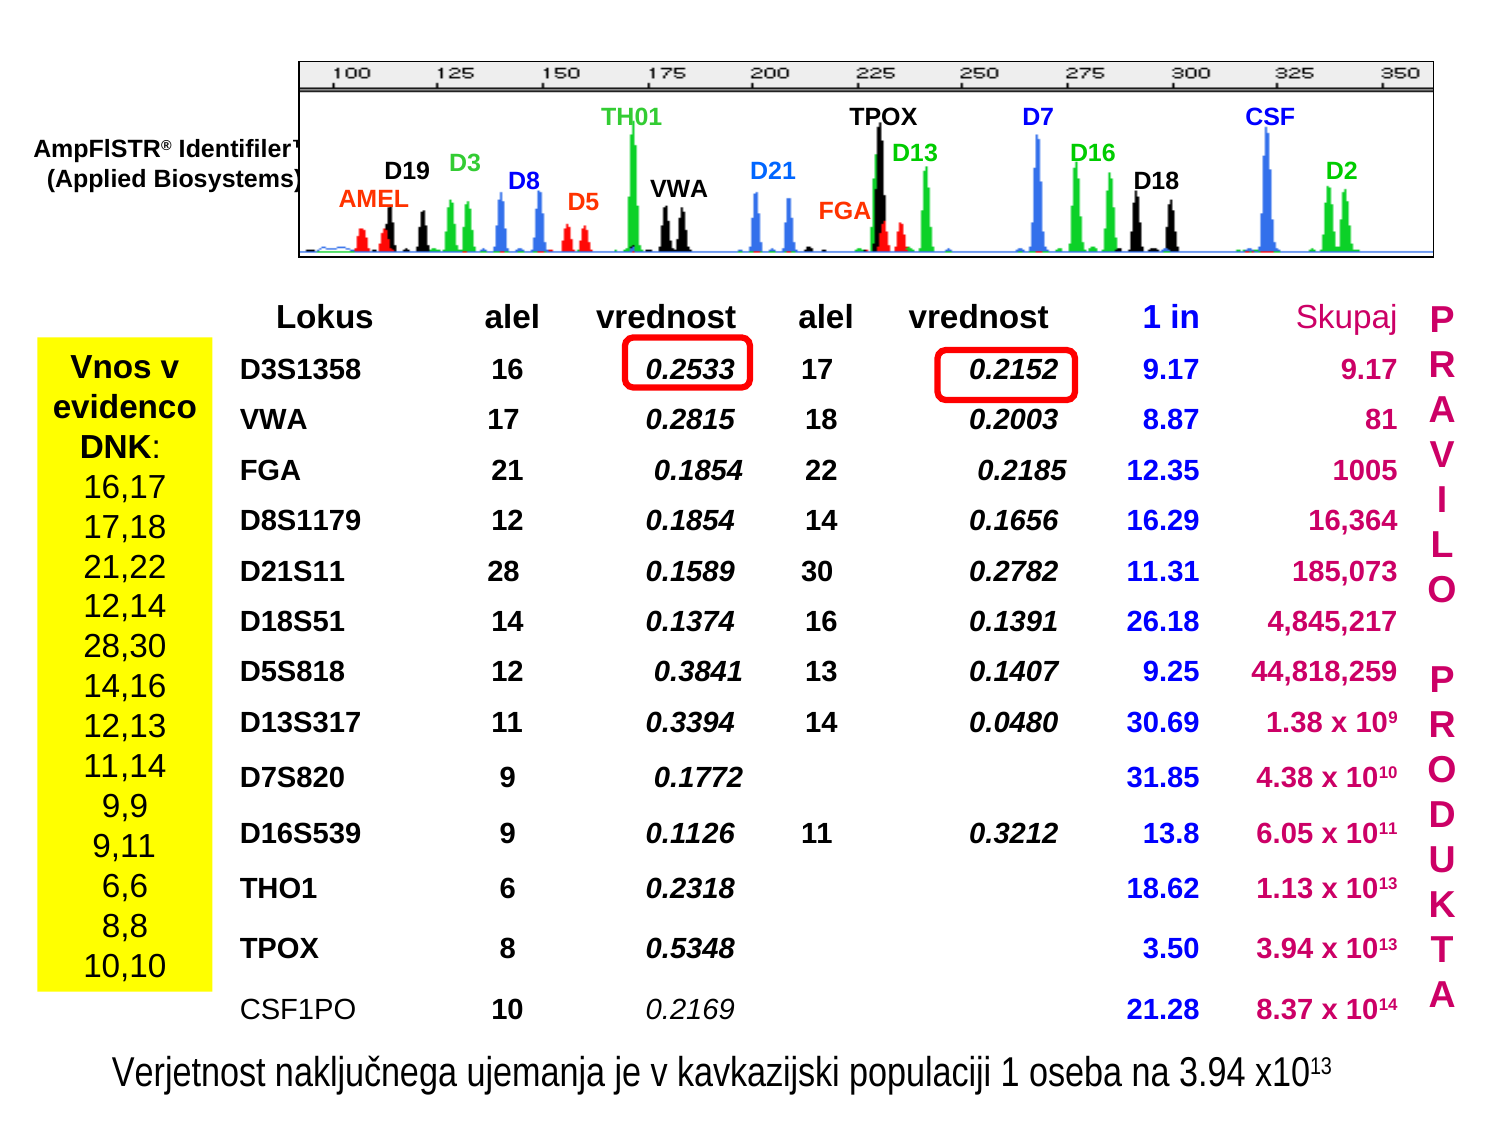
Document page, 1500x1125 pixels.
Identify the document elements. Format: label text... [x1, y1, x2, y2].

table_cell 1.13 x 1013 [1215, 857, 1412, 917]
table_cell 3.94 x 1013 [1215, 917, 1412, 977]
table_cell 14 [758, 695, 885, 746]
table_cell 12 [434, 645, 581, 695]
text_box Verjetnost naključnega ujemanja je v kavkazijski populaciji 1 oseba na 3.94 x1013 [37, 1037, 1412, 1103]
table_cell 0.1772 [581, 746, 758, 806]
table_cell 18.62 [1082, 857, 1215, 917]
table_cell [885, 857, 1082, 917]
table_cell D13S317 [225, 695, 434, 746]
table_cell 10 [434, 977, 581, 1037]
table_cell 16 [758, 595, 885, 645]
table_cell 0.1391 [885, 595, 1082, 645]
table_header Skupaj [1215, 287, 1412, 343]
table_cell 11 [758, 806, 885, 857]
table_cell 0.2169 [581, 977, 758, 1037]
table_cell CSF1PO [225, 977, 434, 1037]
table_header alel [434, 287, 581, 343]
table_cell 3.50 [1082, 917, 1215, 977]
table_cell 21 [434, 444, 581, 494]
table_cell 0.3394 [581, 695, 758, 746]
table_cell FGA [225, 444, 434, 494]
table_cell 185,073 [1215, 544, 1412, 595]
table_cell 1005 [1215, 444, 1412, 494]
table_cell 1.38 x 109 [1215, 695, 1412, 746]
table_cell 0.2185 [885, 444, 1082, 494]
table_cell 16,364 [1215, 494, 1412, 544]
table_cell 0.3841 [581, 645, 758, 695]
table_cell 4,845,217 [1215, 595, 1412, 645]
text_box D21 [722, 146, 825, 193]
text_box AmpFlSTR® Identifiler™ (Applied Biosystems) [12, 124, 298, 201]
table_cell 11 [434, 695, 581, 746]
text_box AMEL [310, 174, 438, 220]
table_cell 0.2815 [581, 393, 758, 444]
table_cell 0.2152 [941, 354, 1071, 393]
table_cell 13 [758, 645, 885, 695]
text_box TPOX [819, 92, 948, 139]
text_box FGA [781, 187, 909, 233]
table_cell 0.1589 [581, 544, 758, 595]
table_cell 28 [434, 544, 581, 595]
table_cell 16 [434, 343, 581, 393]
table_cell 30 [758, 544, 885, 595]
table_cell 0.1656 [885, 494, 1082, 544]
table_cell 9 [434, 746, 581, 806]
text_box D5 [572, 196, 580, 207]
table_cell 0.0480 [885, 695, 1082, 746]
text_box D18 [1138, 175, 1146, 186]
text_box TH01 [567, 92, 696, 139]
table_cell 0.2152 [885, 343, 1082, 393]
table_cell 17 [434, 393, 581, 444]
table_cell 12 [434, 494, 581, 544]
table_cell 9 [434, 806, 581, 857]
text_box D8 [473, 156, 576, 202]
table_cell [758, 977, 885, 1037]
table_cell [758, 746, 885, 806]
text_box Vnos v evidenco DNK: 16,17 17,18 21,22 12,14 28,30 14,16 12,13 11,14 9,9 9,11 6,6 8,8 10,10 [37, 337, 213, 992]
table_cell D7S820 [225, 746, 434, 806]
table_header vrednost [885, 287, 1082, 343]
text_box D5 [532, 178, 635, 224]
table_cell [885, 977, 1082, 1037]
table_cell 17 [758, 343, 885, 393]
table_cell D3S1358 [225, 343, 434, 393]
table_cell 22 [758, 444, 885, 494]
table_cell 30.69 [1082, 695, 1215, 746]
table_header alel [758, 287, 885, 343]
table_cell 0.1407 [885, 645, 1082, 695]
table_cell D8S1179 [225, 494, 434, 544]
table_cell 44,818,259 [1215, 645, 1412, 695]
picture [300, 62, 1433, 257]
table_header Lokus [225, 287, 434, 343]
table_cell TPOX [225, 917, 434, 977]
table_cell 0.2533 [629, 343, 746, 384]
text_box CSF [1219, 92, 1322, 139]
table_cell 9.17 [1082, 343, 1215, 393]
table_cell 0.1126 [581, 806, 758, 857]
text_box D7 [987, 92, 1090, 139]
table_cell 0.3212 [885, 806, 1082, 857]
table_cell 0.1854 [581, 494, 758, 544]
table_cell 11.31 [1082, 544, 1215, 595]
table_cell 9.25 [1082, 645, 1215, 695]
table_cell [758, 917, 885, 977]
table_cell 13.8 [1082, 806, 1215, 857]
table_cell 8 [434, 917, 581, 977]
table_cell 4.38 x 1010 [1215, 746, 1412, 806]
table_cell 12.35 [1082, 444, 1215, 494]
table_header vrednost [581, 287, 758, 343]
table_cell 6 [434, 857, 581, 917]
table_cell [885, 746, 1082, 806]
table_cell 0.1854 [581, 444, 758, 494]
table_cell 0.2003 [885, 393, 1082, 444]
table_cell 14 [434, 595, 581, 645]
text_box D2 [1302, 146, 1382, 193]
table_header 1 in [1082, 287, 1215, 343]
table_cell 21.28 [1082, 977, 1215, 1037]
table_cell 0.5348 [581, 917, 758, 977]
table_cell 0.2318 [581, 857, 758, 917]
table_cell 6.05 x 1011 [1215, 806, 1412, 857]
text_box D13 [864, 128, 967, 175]
table_cell 31.85 [1082, 746, 1215, 806]
table_cell 14 [758, 494, 885, 544]
table_cell D5S818 [225, 645, 434, 695]
table_cell 8.87 [1082, 393, 1215, 444]
table_cell THO1 [225, 857, 434, 917]
table_cell VWA [225, 393, 434, 444]
table_cell 81 [1215, 393, 1412, 444]
text_box D3 [414, 138, 517, 184]
table_cell 16.29 [1082, 494, 1215, 544]
table_cell [758, 857, 885, 917]
table_cell 9.17 [1215, 343, 1412, 393]
table_cell D18S51 [225, 595, 434, 645]
table_cell D16S539 [225, 806, 434, 857]
table_cell 0.2533 [581, 343, 758, 393]
table_cell D21S11 [225, 544, 434, 595]
text_box P R A V I L O P R O D U K T A [1412, 287, 1472, 1023]
table_cell 18 [758, 393, 885, 444]
table_cell 8.37 x 1014 [1215, 977, 1412, 1037]
table_cell [885, 917, 1082, 977]
table_cell 0.1374 [581, 595, 758, 645]
table_cell 26.18 [1082, 595, 1215, 645]
table_cell 0.2782 [885, 544, 1082, 595]
text_box VWA [615, 165, 744, 211]
text_box D19 [354, 146, 461, 193]
text_box D16 [1041, 128, 1145, 175]
text_box D18 [1105, 156, 1208, 202]
